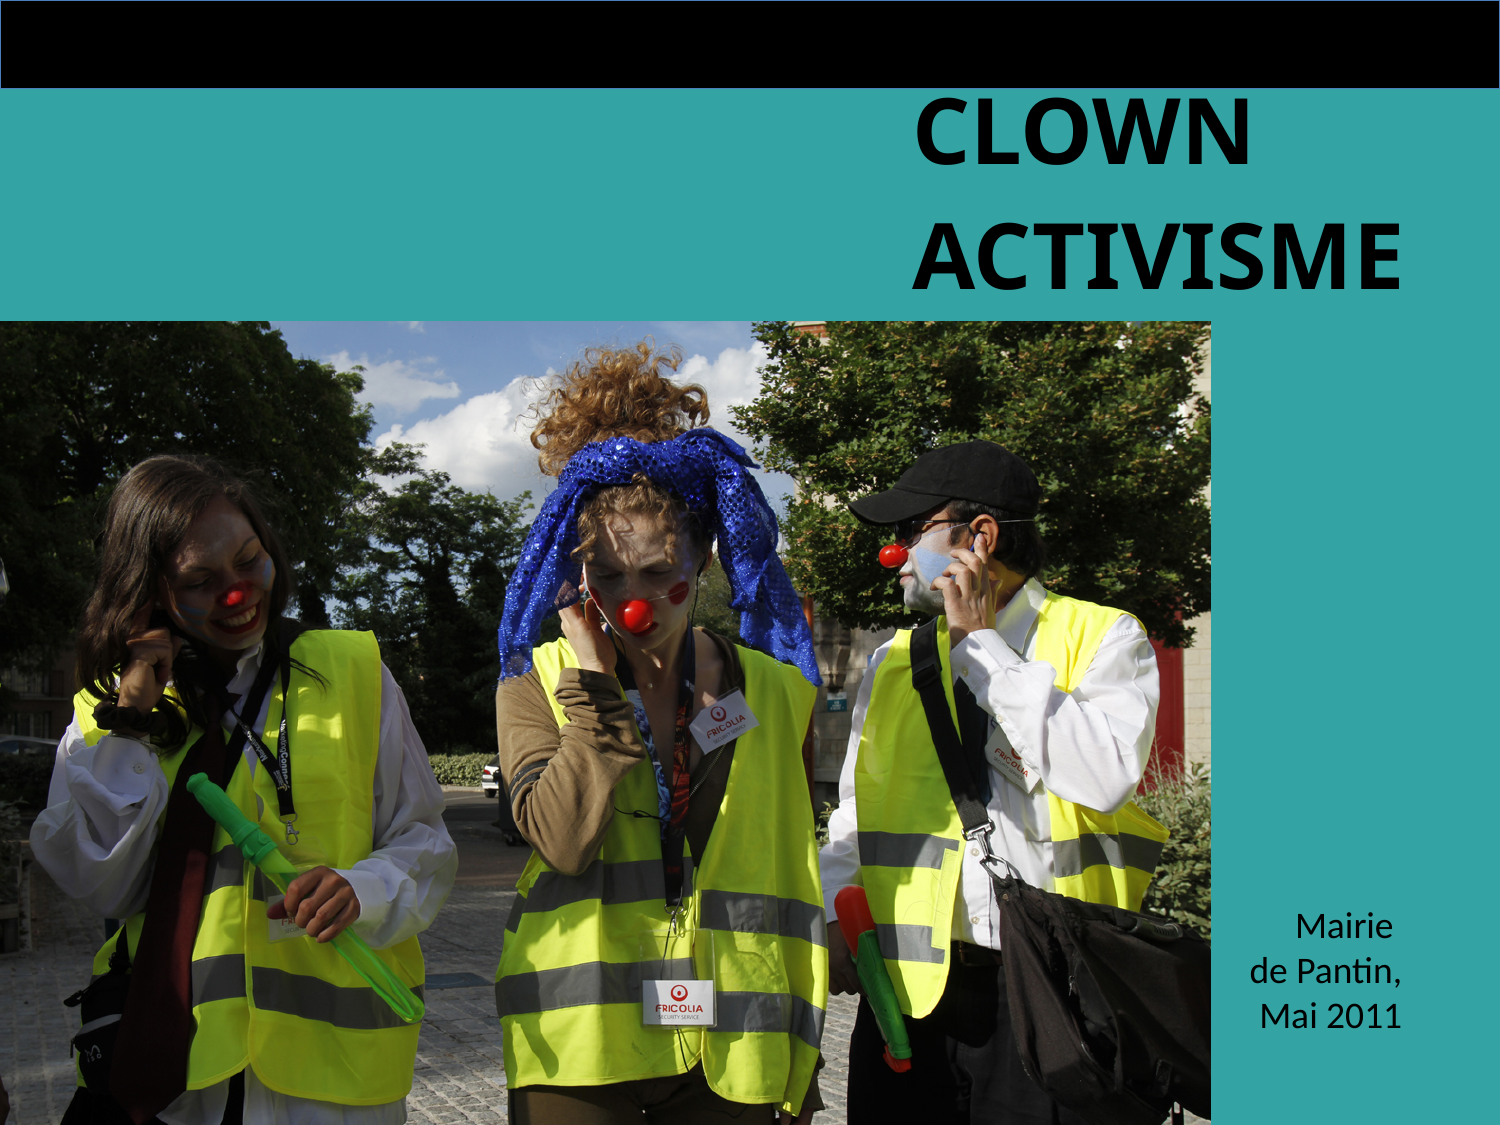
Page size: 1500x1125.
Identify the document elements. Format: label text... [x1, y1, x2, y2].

picture [0, 321, 1211, 1125]
text_box Mairie de Pantin, Mai 2011 [759, 885, 1418, 1089]
text_box CLOWN ACTIVISME [897, 89, 1500, 316]
text_box [0, 0, 1500, 89]
